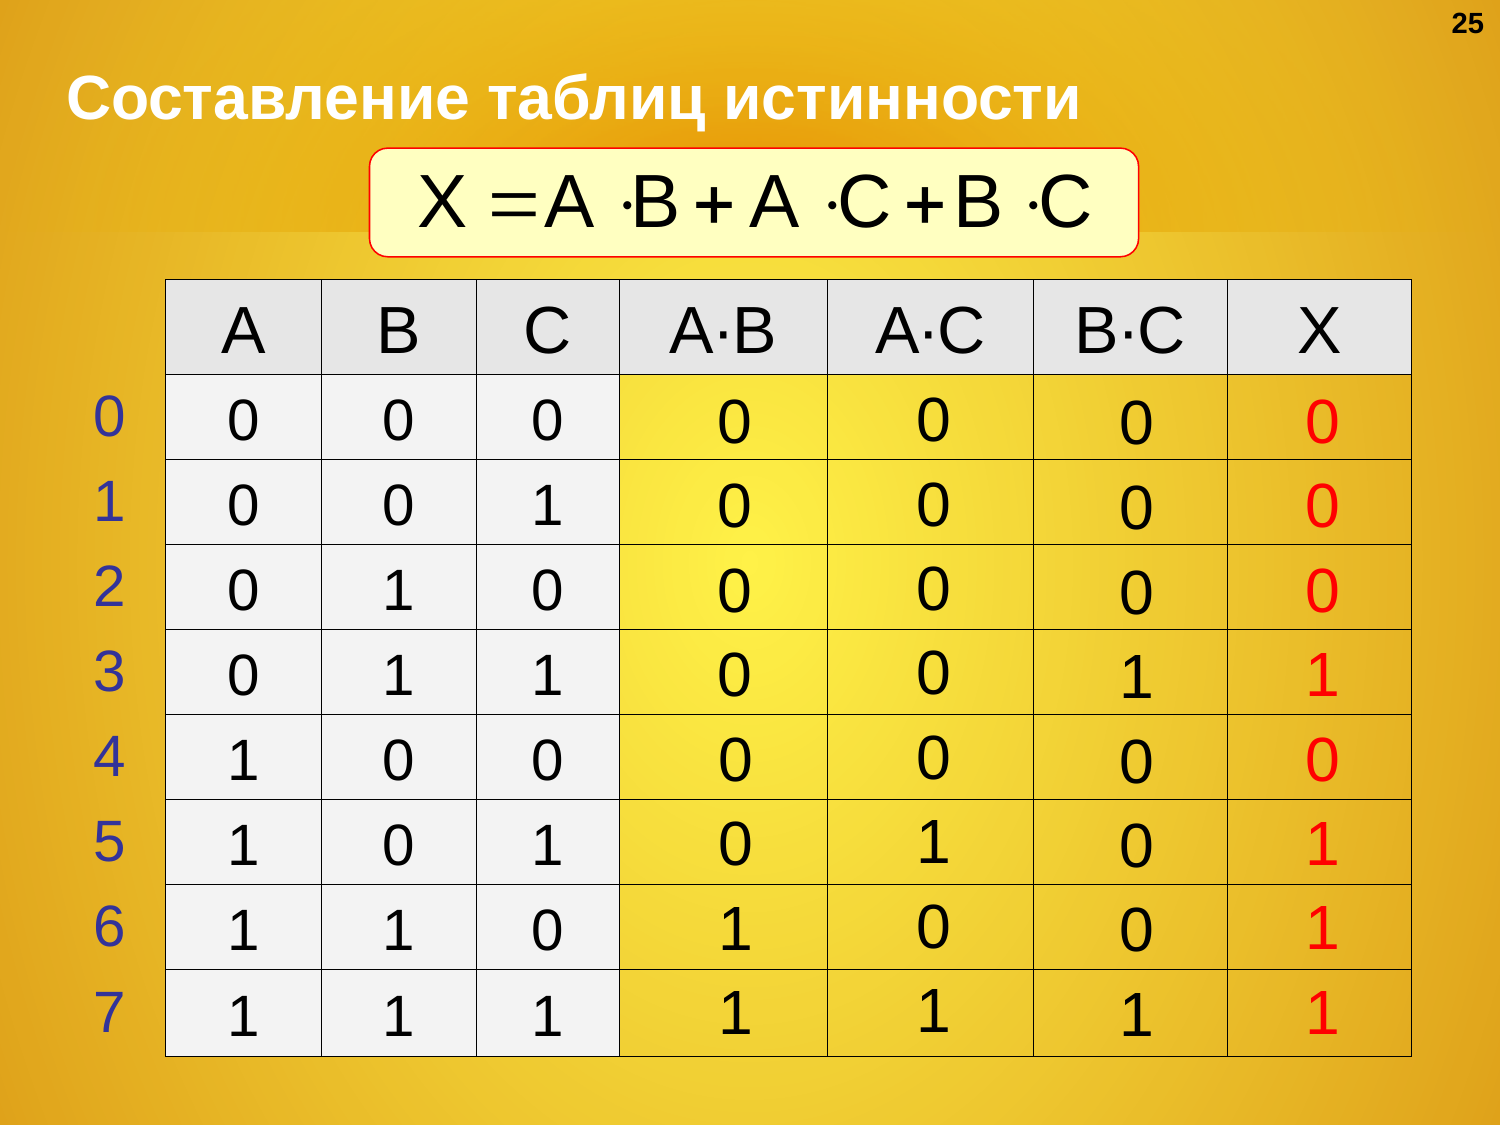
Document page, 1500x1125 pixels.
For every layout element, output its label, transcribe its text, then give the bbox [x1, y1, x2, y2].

text_box 1 [1276, 625, 1369, 709]
table_cell [1034, 800, 1091, 884]
text_box 1 [887, 792, 980, 876]
table_cell 5 [65, 795, 154, 880]
table_cell [1184, 375, 1227, 459]
table_cell [828, 375, 887, 459]
table_cell [828, 715, 887, 799]
table_cell [782, 885, 827, 969]
table_cell 0 [322, 715, 476, 799]
text_box 1 [689, 963, 782, 1056]
table_cell [620, 715, 689, 799]
text_box 0 [1090, 458, 1184, 542]
table_cell 1 [322, 885, 476, 969]
text_box 0 [1090, 373, 1184, 458]
table_header A∙B [620, 280, 827, 374]
text_box 1 [1090, 627, 1184, 720]
table_cell [828, 545, 887, 629]
table_header B∙C [1034, 280, 1227, 374]
table_cell [980, 460, 1033, 544]
text_box 0 [1276, 709, 1369, 794]
text_box 0 [887, 623, 980, 708]
table_cell [1369, 630, 1411, 714]
table_cell [620, 630, 689, 714]
table_cell [1184, 800, 1227, 884]
table_cell 0 [166, 545, 321, 629]
table_cell 1 [477, 630, 619, 714]
text_box 0 [1091, 880, 1184, 964]
text_box 0 [887, 370, 980, 454]
text_box 0 [689, 709, 782, 794]
table_header X [1228, 280, 1411, 374]
text_box 0 [1276, 540, 1369, 625]
table_cell 1 [477, 970, 619, 1056]
table_cell [828, 460, 887, 544]
table_cell [1184, 885, 1227, 969]
table_cell [1034, 545, 1090, 629]
table_cell [980, 630, 1033, 714]
table_cell 1 [322, 545, 476, 629]
table_header 0 [65, 370, 154, 455]
text_box 0 [1091, 711, 1184, 796]
table_cell [620, 375, 689, 459]
table_cell [620, 460, 689, 544]
table_header A∙C [828, 280, 1033, 374]
table_cell 3 [65, 625, 154, 710]
table_cell [1034, 885, 1091, 969]
table_cell [1228, 630, 1276, 714]
table_header C [477, 280, 619, 374]
table_cell [828, 800, 887, 884]
table_cell [782, 545, 827, 629]
table_cell [1228, 970, 1276, 1056]
table_header A [166, 280, 321, 374]
table_cell [1369, 970, 1411, 1056]
table_cell 2 [65, 540, 154, 625]
table_cell [1184, 460, 1227, 544]
title Составление таблиц истинности [51, 49, 1426, 127]
table_cell [1034, 715, 1091, 799]
chart [403, 157, 1107, 246]
table_cell [1369, 715, 1411, 799]
text_box 0 [1276, 371, 1369, 456]
text_box 0 [689, 456, 782, 540]
text_box [369, 148, 1139, 257]
table_cell [1369, 460, 1411, 544]
table_cell [782, 460, 827, 544]
table_cell 6 [65, 880, 154, 965]
table_cell 1 [322, 630, 476, 714]
table_cell [620, 970, 689, 1056]
text_box 1 [887, 961, 980, 1054]
table_cell 1 [477, 460, 619, 544]
table_cell [1228, 545, 1276, 629]
table_cell [1034, 630, 1090, 714]
text_box 0 [1091, 796, 1184, 880]
table_cell 1 [322, 970, 476, 1056]
table_cell [1184, 715, 1227, 799]
table_cell [782, 970, 827, 1056]
table_cell [1369, 885, 1411, 969]
table_cell [1034, 970, 1091, 1056]
table_cell [980, 800, 1033, 884]
text_box 0 [689, 794, 782, 878]
table_cell 0 [322, 800, 476, 884]
table_cell [1034, 375, 1090, 459]
table_cell [980, 885, 1033, 969]
table_cell 0 [166, 460, 321, 544]
table_cell 0 [477, 885, 619, 969]
text_box 1 [1091, 964, 1184, 1058]
table_cell [980, 715, 1033, 799]
table_cell [980, 545, 1033, 629]
text_box 1 [1276, 962, 1369, 1056]
table_cell 1 [477, 800, 619, 884]
table_cell [1228, 715, 1276, 799]
table_cell 7 [65, 965, 154, 1052]
text_box 0 [887, 708, 980, 792]
table_cell [980, 375, 1033, 459]
table_cell 1 [65, 455, 154, 540]
text_box 0 [689, 540, 782, 625]
text_box 0 [887, 539, 980, 623]
table_cell [1369, 800, 1411, 884]
table_cell 1 [166, 970, 321, 1056]
table_cell 0 [477, 545, 619, 629]
table_cell [1369, 375, 1411, 459]
table_cell 1 [166, 715, 321, 799]
table_cell [782, 375, 827, 459]
table_cell [828, 970, 1033, 1056]
table_cell [620, 545, 689, 629]
table_cell [1184, 545, 1227, 629]
table_cell [828, 885, 887, 969]
table_cell 0 [166, 630, 321, 714]
table_cell 1 [166, 885, 321, 969]
table_cell 0 [166, 375, 321, 459]
table_cell 1 [166, 800, 321, 884]
text_box 0 [887, 454, 980, 539]
table_cell 0 [477, 375, 619, 459]
text_box 1 [1276, 794, 1369, 878]
table_cell [1228, 460, 1276, 544]
table_header B [322, 280, 476, 374]
table_cell [782, 800, 827, 884]
table_cell [1184, 630, 1227, 714]
text_box 1 [689, 878, 782, 963]
table_cell [1228, 800, 1276, 884]
text_box 0 [1090, 542, 1184, 627]
text_box 0 [1276, 456, 1369, 540]
table_cell [828, 630, 887, 714]
table_cell 0 [322, 375, 476, 459]
text_box 1 [1276, 878, 1369, 962]
table_cell [1228, 375, 1276, 459]
table_cell [620, 800, 689, 884]
table_cell [620, 885, 689, 969]
text_box 0 [689, 625, 782, 709]
table_cell [782, 715, 827, 799]
text_box 0 [887, 876, 980, 961]
text_box 0 [689, 371, 782, 456]
table_cell [1228, 885, 1276, 969]
table_cell [1034, 460, 1090, 544]
table_cell [782, 630, 827, 714]
text_box <номер> [1148, 0, 1499, 75]
table_cell 4 [65, 710, 154, 795]
table_cell 0 [322, 460, 476, 544]
table_cell [1369, 545, 1411, 629]
table_cell 0 [477, 715, 619, 799]
table_cell [1184, 970, 1227, 1056]
